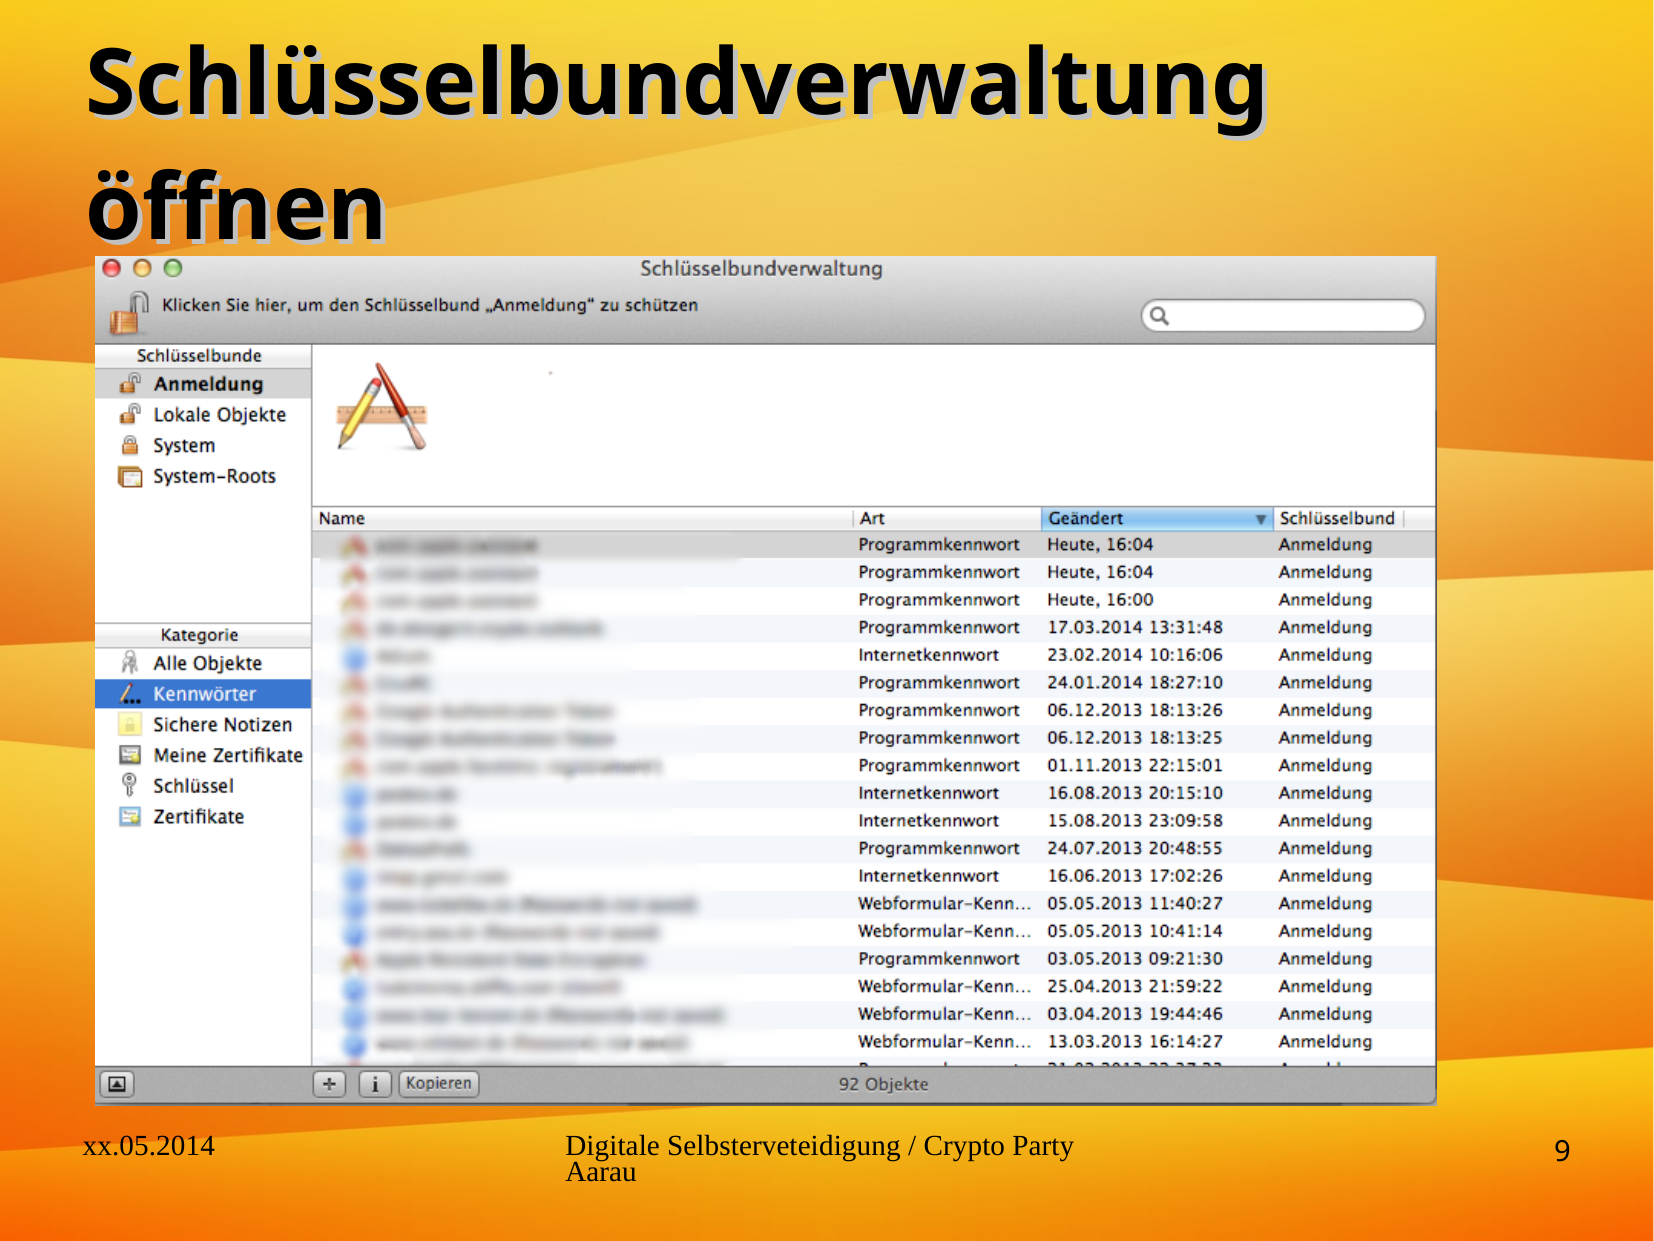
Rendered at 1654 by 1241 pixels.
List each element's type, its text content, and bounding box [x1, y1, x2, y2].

picture [0, 0, 1654, 1241]
title Schlüsselbundverwaltung öffnen [85, 38, 1574, 246]
